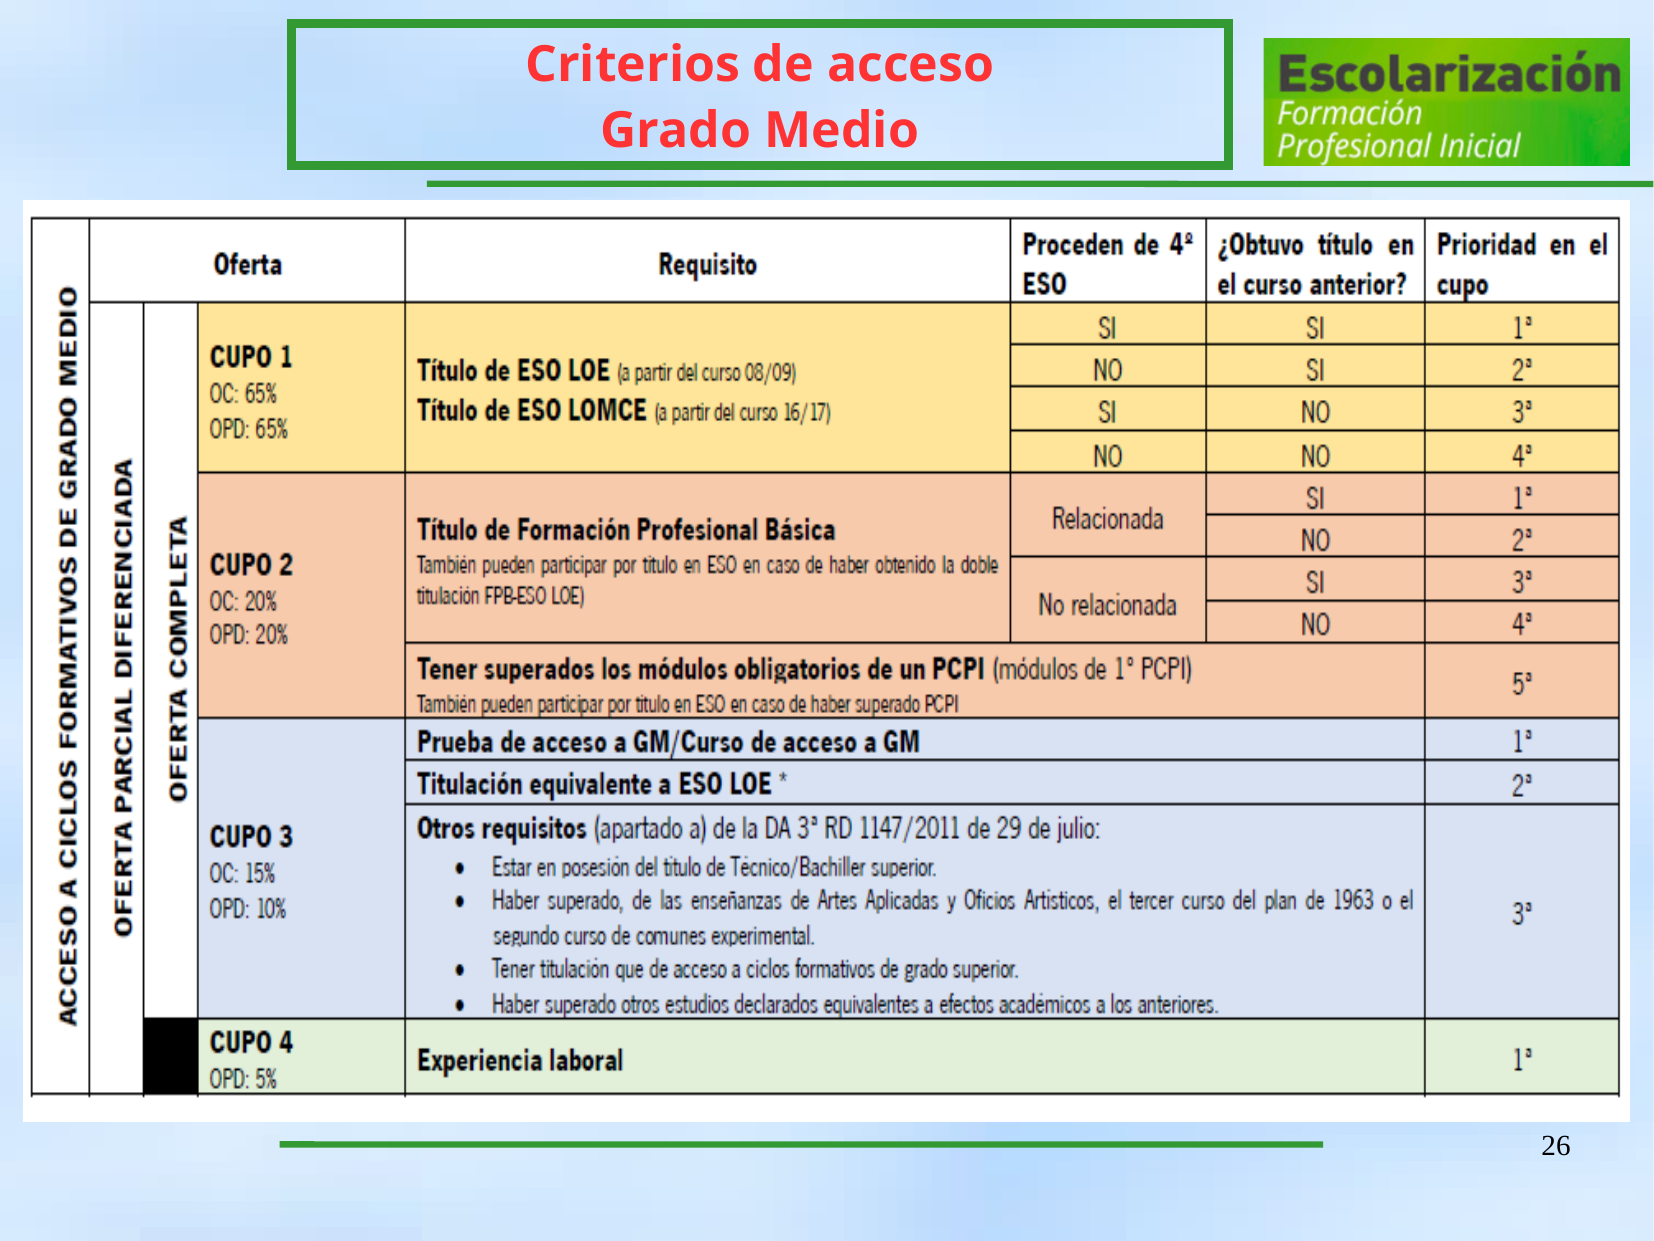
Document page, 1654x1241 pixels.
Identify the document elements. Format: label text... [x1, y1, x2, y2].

picture [0, 0, 1654, 1241]
text_box Criterios de acceso Grado Medio [291, 23, 1229, 166]
